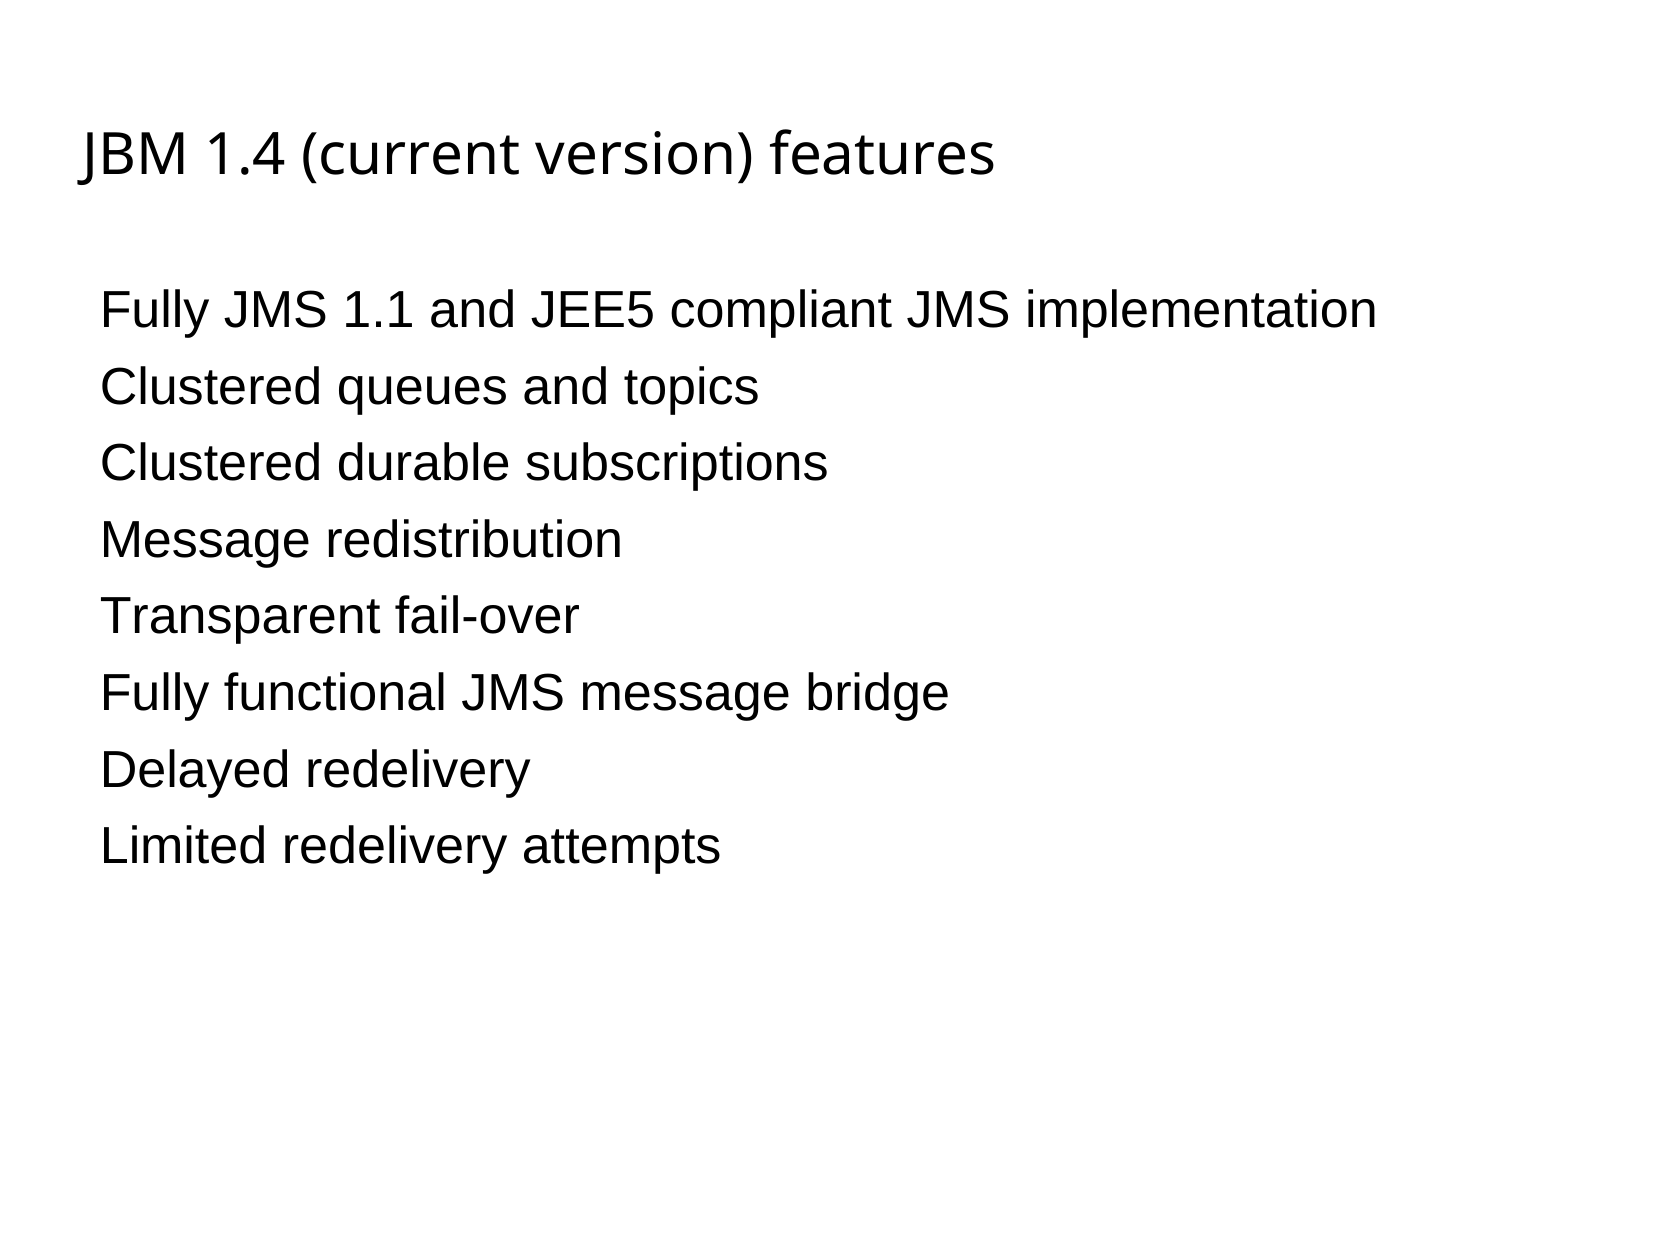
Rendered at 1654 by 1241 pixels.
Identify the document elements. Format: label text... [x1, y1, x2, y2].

list Fully JMS 1.1 and JEE5 compliant JMS implementation Clustered queues and topics Clustered durable subscriptions Message redistribution Transparent fail-over Fully functional JMS message bridge Delayed redelivery Limited redelivery attempts [82, 290, 1571, 1094]
title JBM 1.4 (current version) features [82, 56, 1571, 249]
